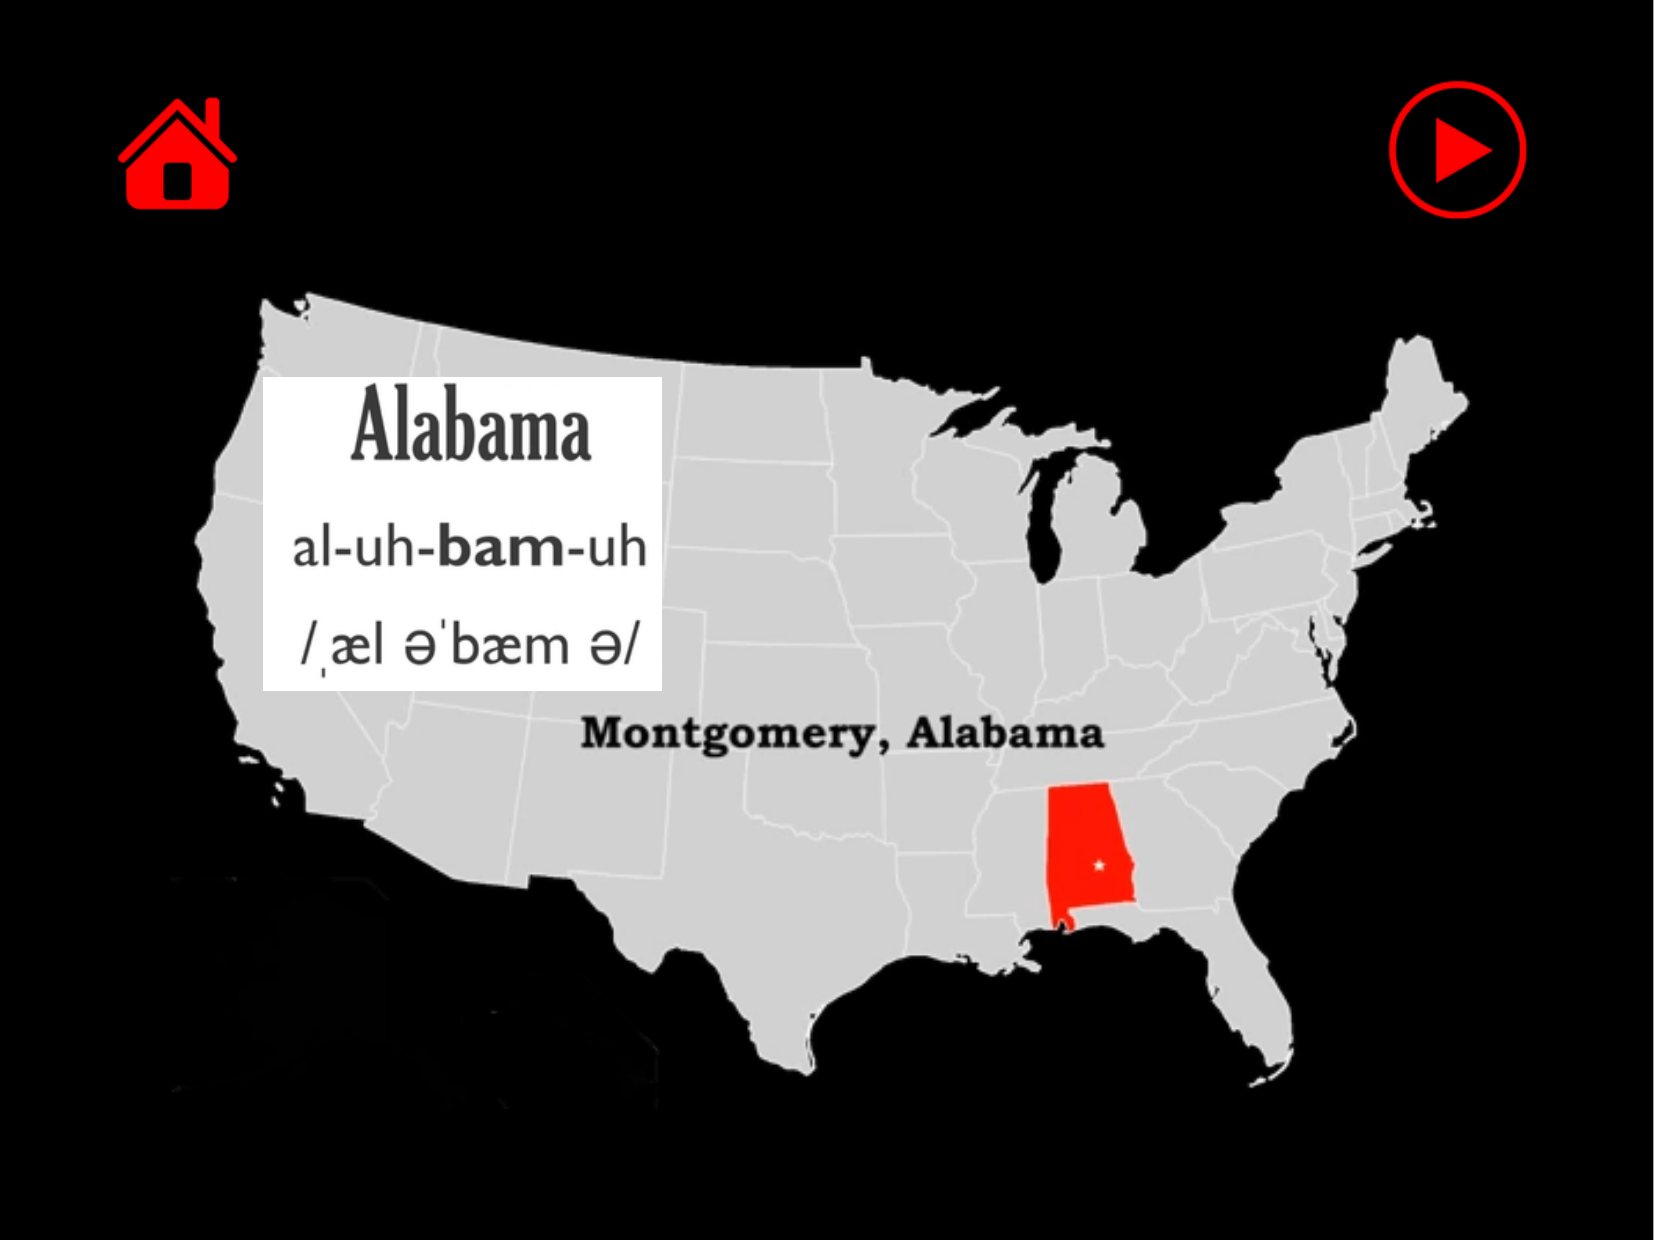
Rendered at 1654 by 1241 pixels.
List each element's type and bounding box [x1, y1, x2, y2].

picture [118, 94, 237, 213]
picture [170, 290, 1484, 1109]
picture [1381, 70, 1539, 228]
